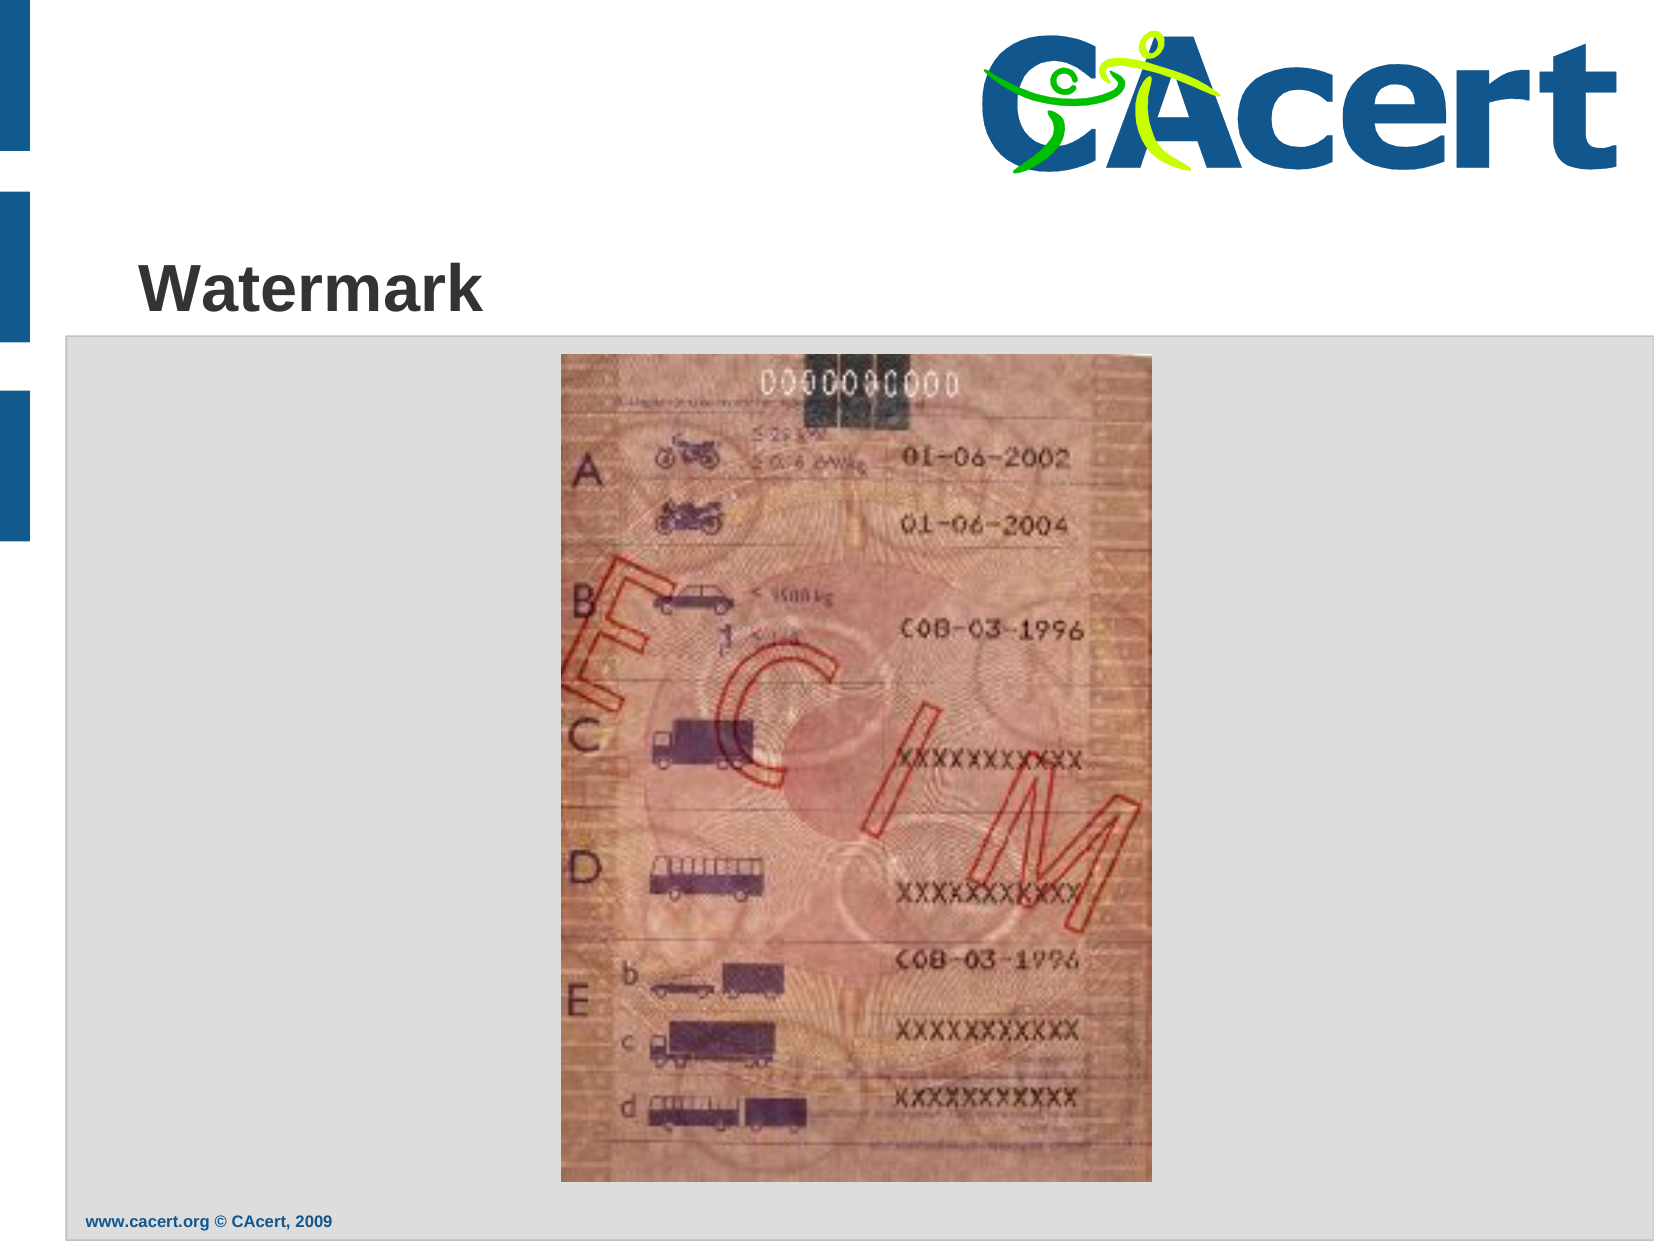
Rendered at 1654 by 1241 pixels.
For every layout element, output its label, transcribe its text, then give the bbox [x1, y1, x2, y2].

title Watermark [121, 167, 1533, 326]
picture [561, 354, 1152, 1182]
